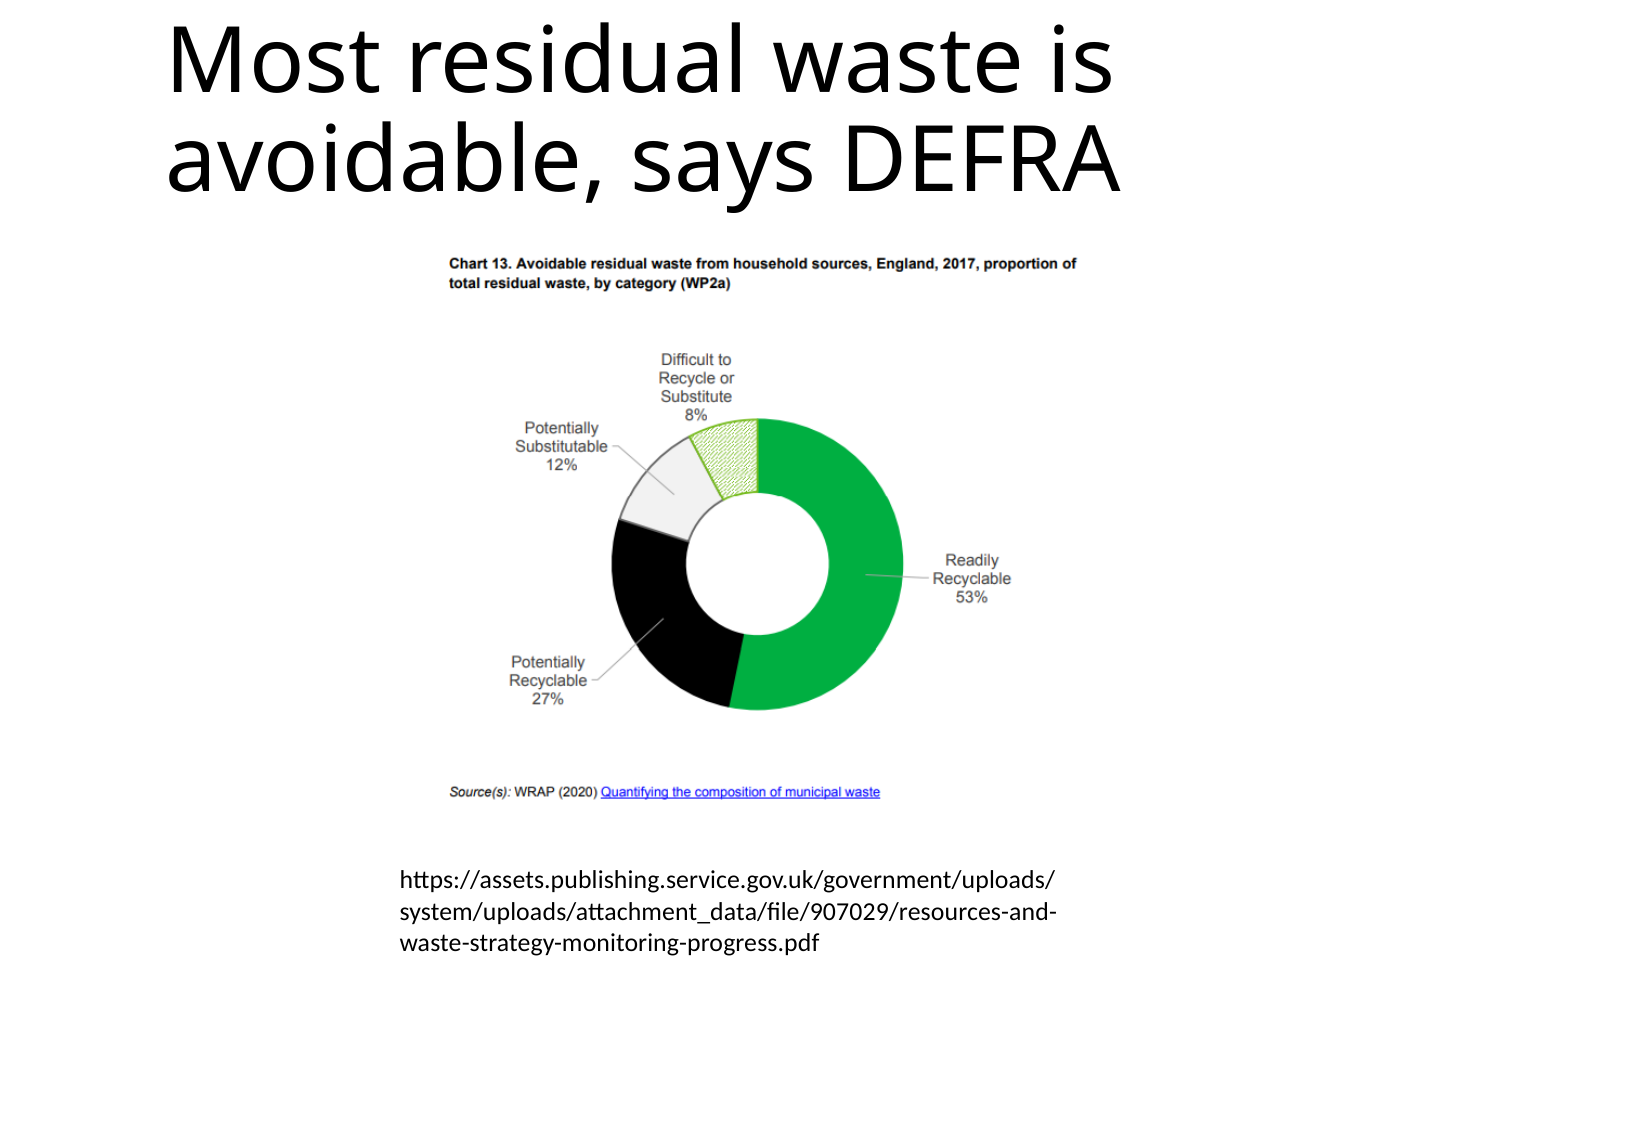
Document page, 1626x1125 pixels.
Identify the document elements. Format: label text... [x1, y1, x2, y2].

text_box https://assets.publishing.service.gov.uk/government/uploads/system/uploads/attachment_data/file/907029/resources-and-waste-strategy-monitoring-progress.pdf [385, 855, 1135, 964]
picture [396, 248, 1123, 829]
title Most residual waste is avoidable, says DEFRA [150, 3, 1445, 222]
